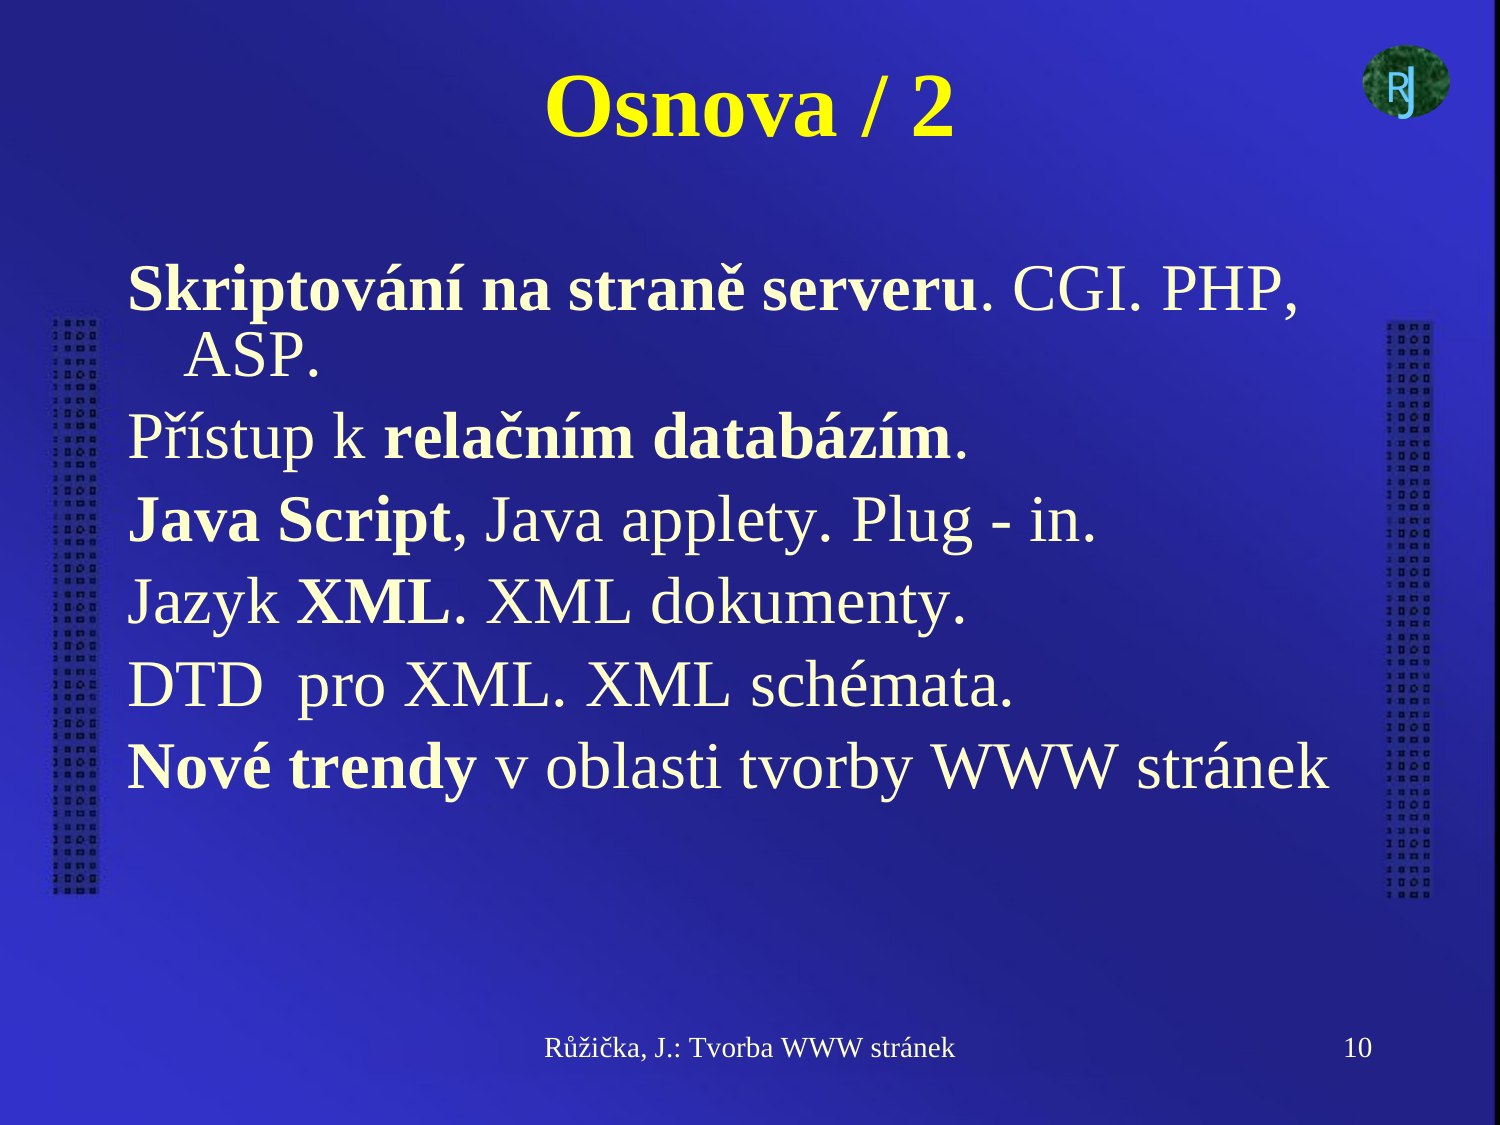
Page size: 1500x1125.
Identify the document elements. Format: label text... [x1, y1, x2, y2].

text_box J [1388, 39, 1451, 128]
list Skriptování na straně serveru. CGI. PHP, ASP. Přístup k relačním databázím. Java Script, Java applety. Plug - in. Jazyk XML. XML dokumenty. DTD pro XML. XML schémata. Nové trendy v oblasti tvorby WWW stránek [112, 249, 1388, 1125]
text_box [1362, 61, 1370, 102]
picture [0, 0, 1500, 1125]
text_box R [1370, 50, 1433, 116]
title Osnova / 2 [112, 12, 1388, 201]
